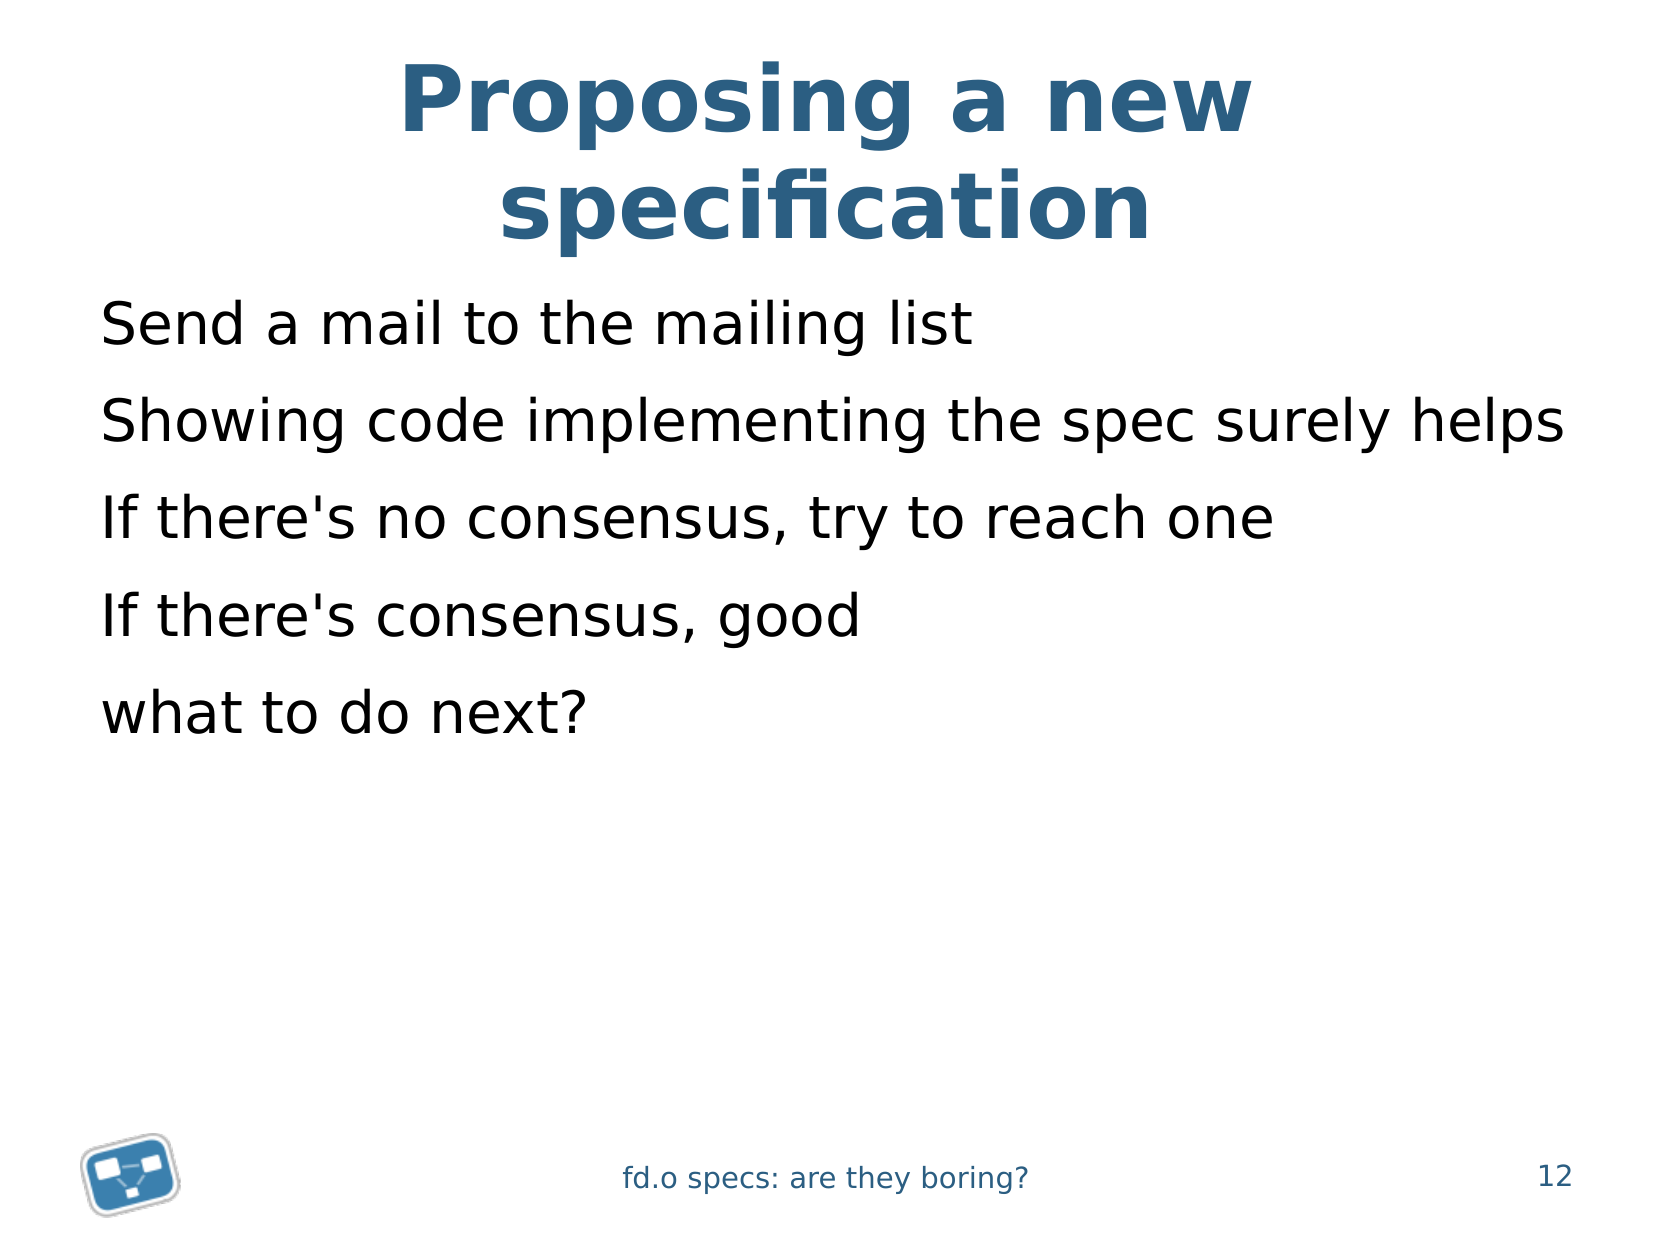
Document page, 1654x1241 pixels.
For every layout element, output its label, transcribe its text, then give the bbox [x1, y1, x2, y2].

picture [80, 1133, 182, 1218]
list Send a mail to the mailing list Showing code implementing the spec surely helps If there's no consensus, try to reach one If there's consensus, good what to do next? [82, 290, 1571, 1094]
title Proposing a new specification [82, 45, 1571, 261]
